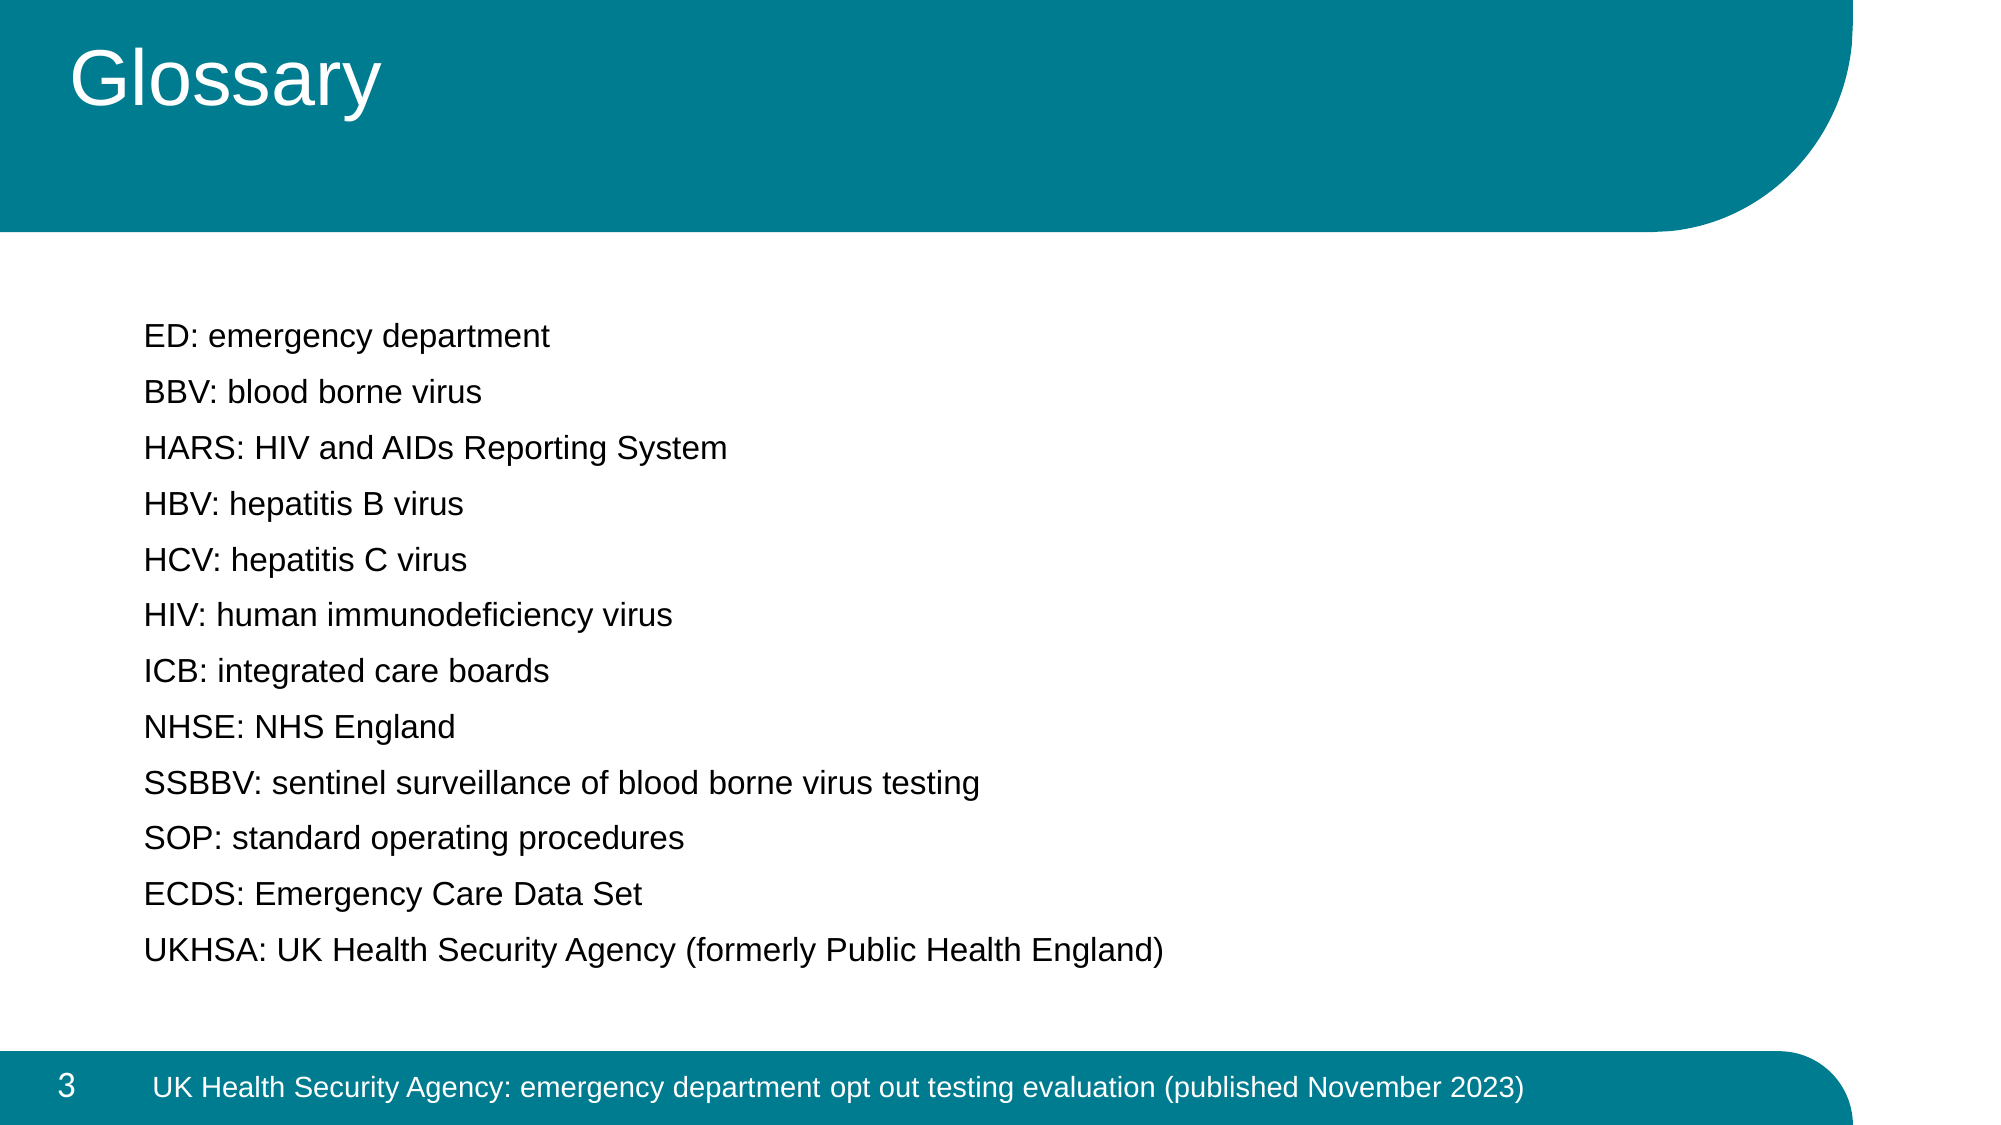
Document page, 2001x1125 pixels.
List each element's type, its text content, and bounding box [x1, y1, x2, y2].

title Glossary [54, 29, 1780, 189]
text_box [41, 1053, 153, 1119]
text_box UK Health Security Agency: emergency department opt out testing evaluation (published November 2023) [137, 1056, 1780, 1116]
list ED: emergency department BBV: blood borne virus HARS: HIV and AIDs Reporting System HBV: hepatitis B virus HCV: hepatitis C virus HIV: human immunodeficiency virus ICB: integrated care boards NHSE: NHS England SSBBV: sentinel surveillance of blood borne virus testing SOP: standard operating procedures ECDS: Emergency Care Data Set UKHSA: UK Health Security Agency (formerly Public Health England) [54, 291, 1879, 1005]
